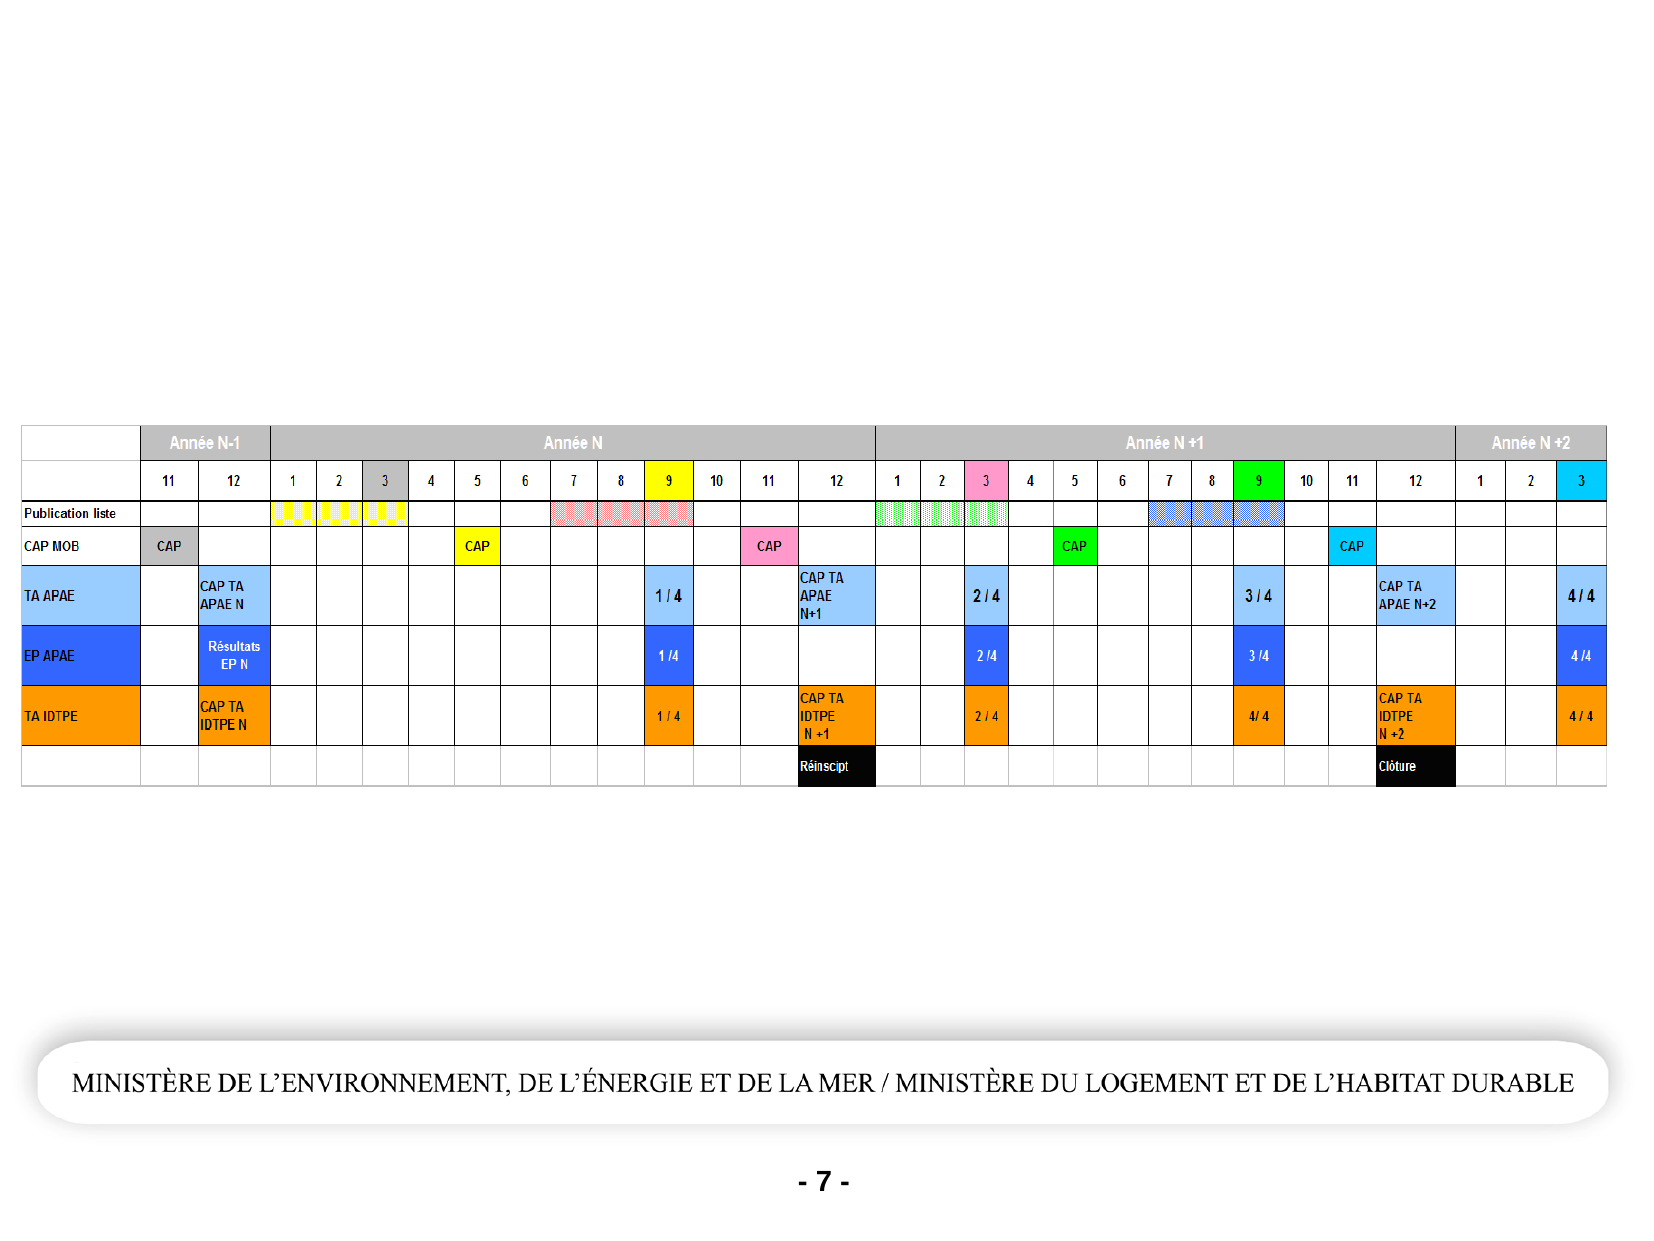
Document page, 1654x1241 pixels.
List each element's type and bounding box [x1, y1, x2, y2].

picture [0, 224, 1654, 1155]
